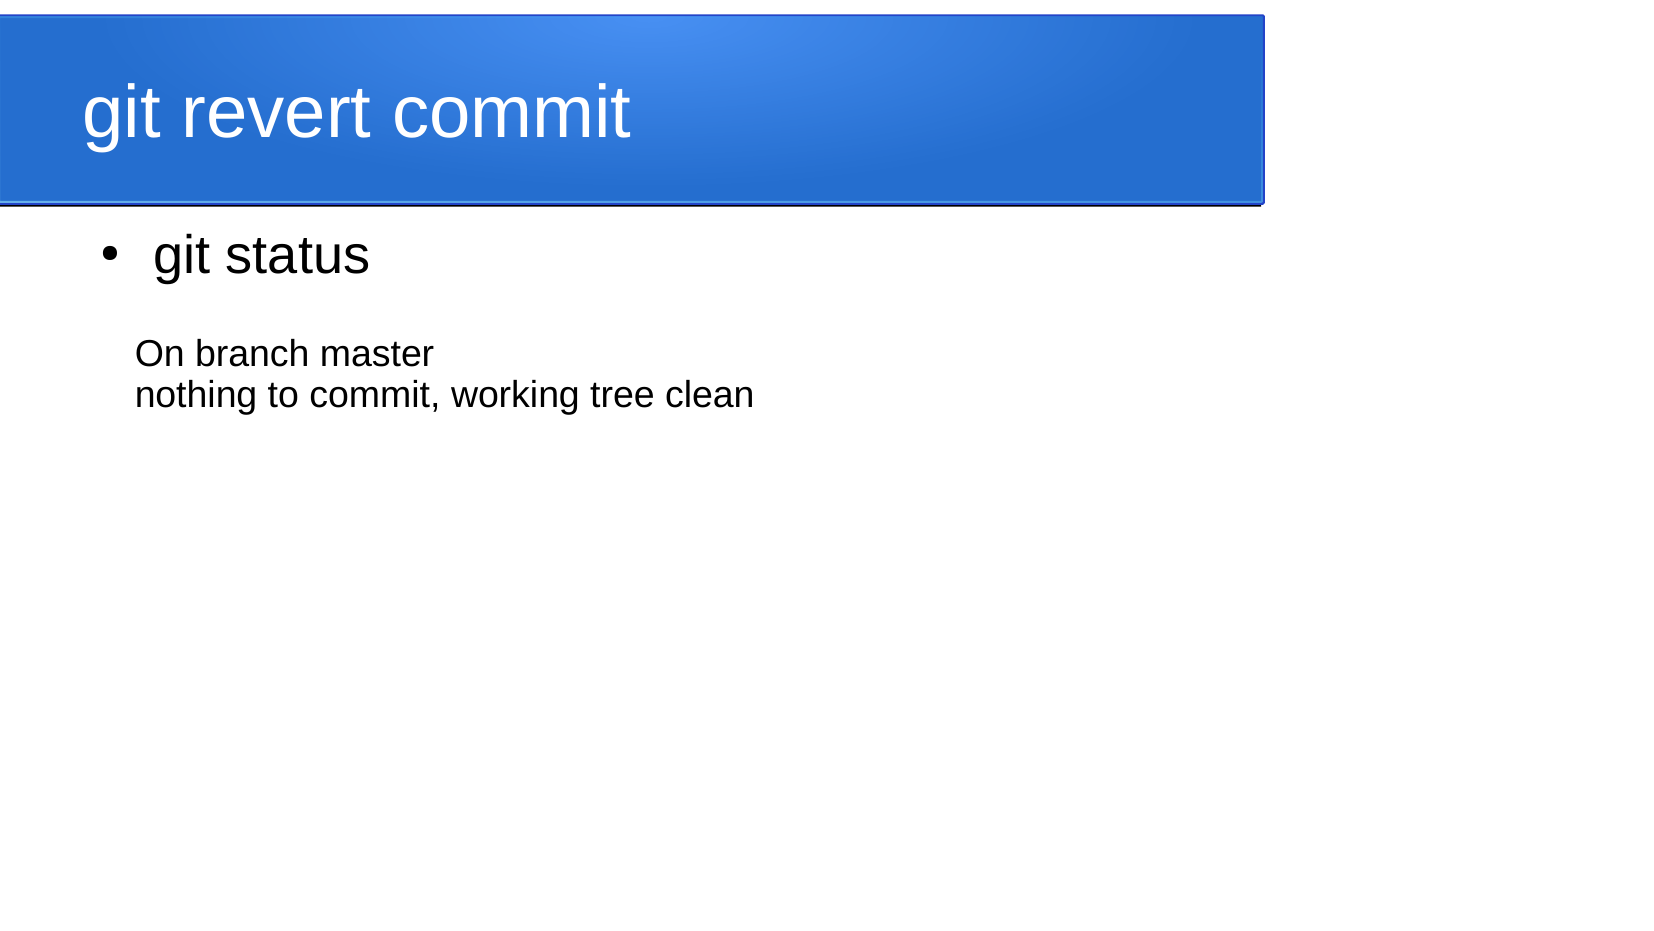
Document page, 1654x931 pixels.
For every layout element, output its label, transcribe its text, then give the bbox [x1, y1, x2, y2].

title git revert commit [82, 35, 1235, 189]
text_box On branch master nothing to commit, working tree clean [120, 324, 1471, 838]
list git status [82, 224, 1571, 764]
